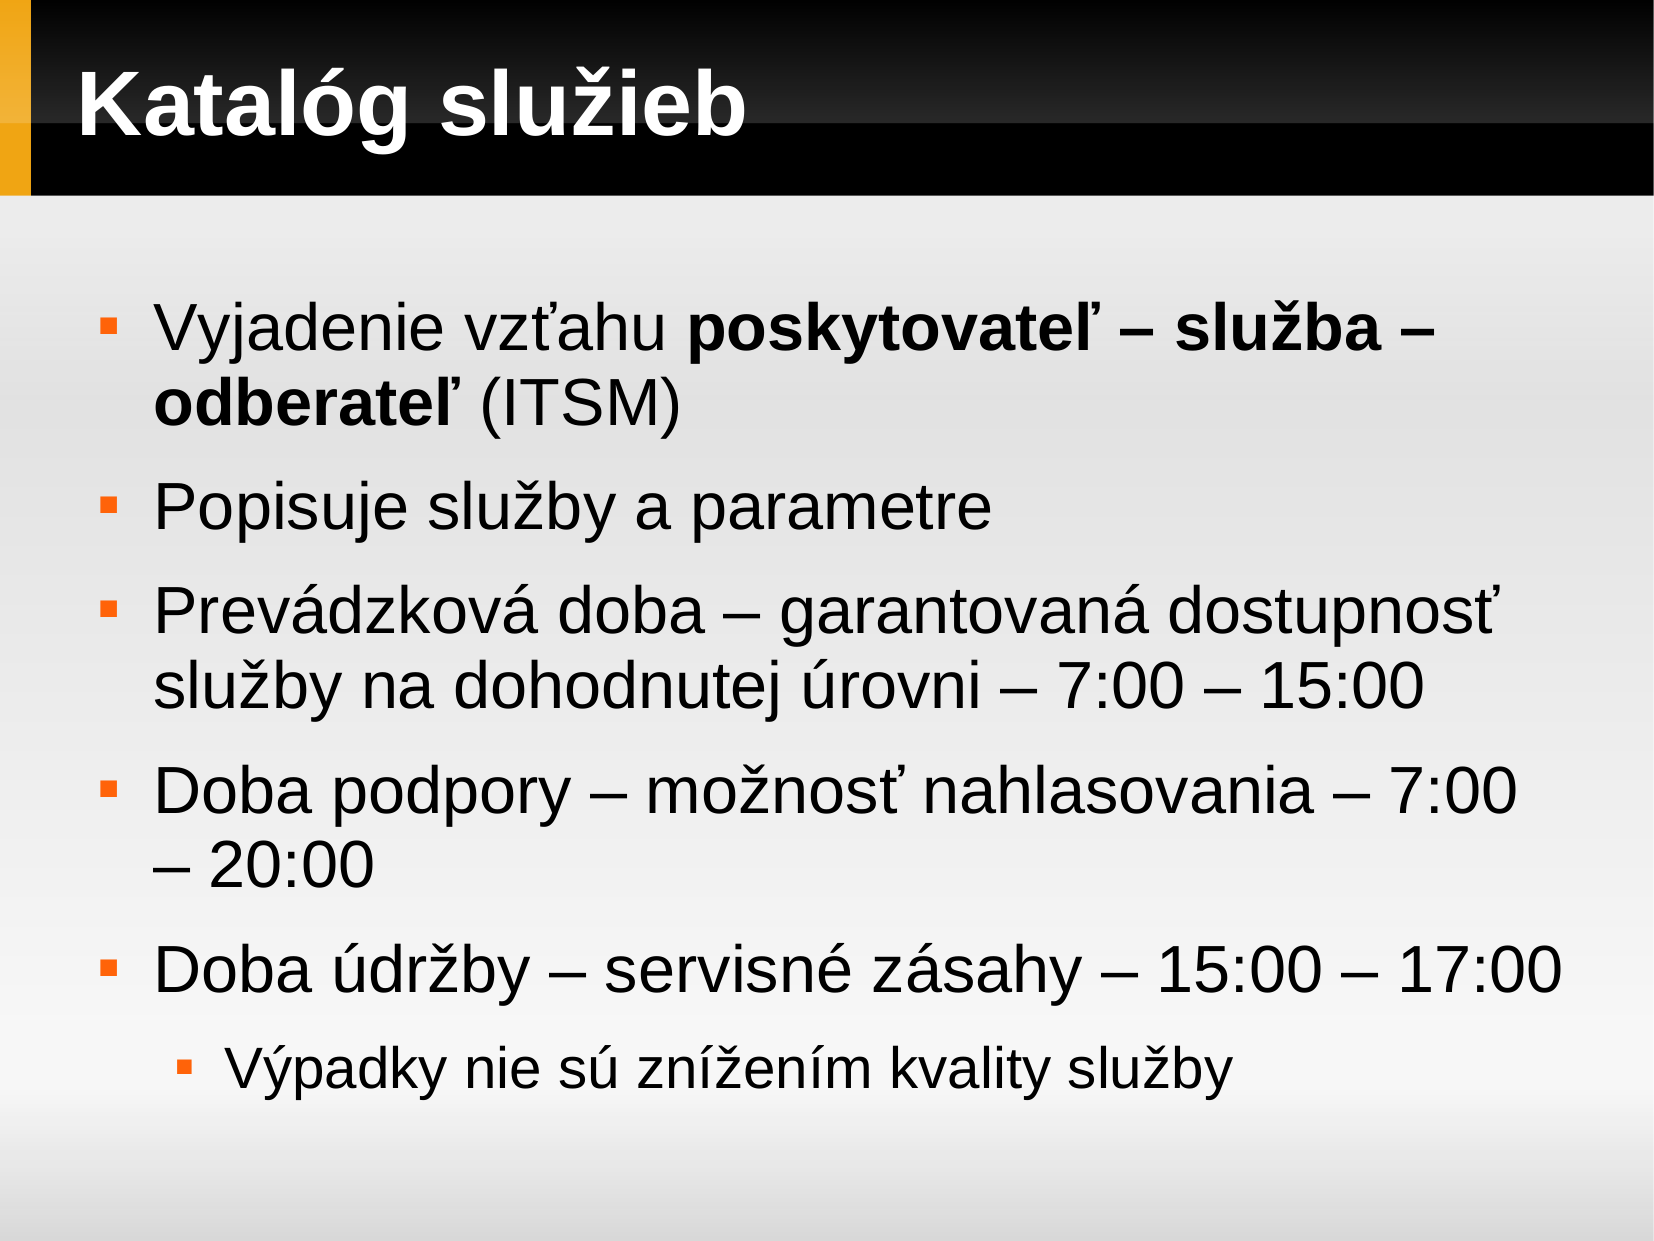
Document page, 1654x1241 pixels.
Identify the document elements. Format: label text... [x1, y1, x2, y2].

picture [0, 0, 1654, 1241]
title Katalóg služieb [76, 0, 1565, 208]
list Vyjadenie vzťahu poskytovateľ – služba – odberateľ (ITSM) Popisuje služby a parametre Prevádzková doba – garantovaná dostupnosť služby na dohodnutej úrovni – 7:00 – 15:00 Doba podpory – možnosť nahlasovania – 7:00 – 20:00 Doba údržby – servisné zásahy – 15:00 – 17:00 Výpadky nie sú znížením kvality služby [82, 290, 1571, 1109]
